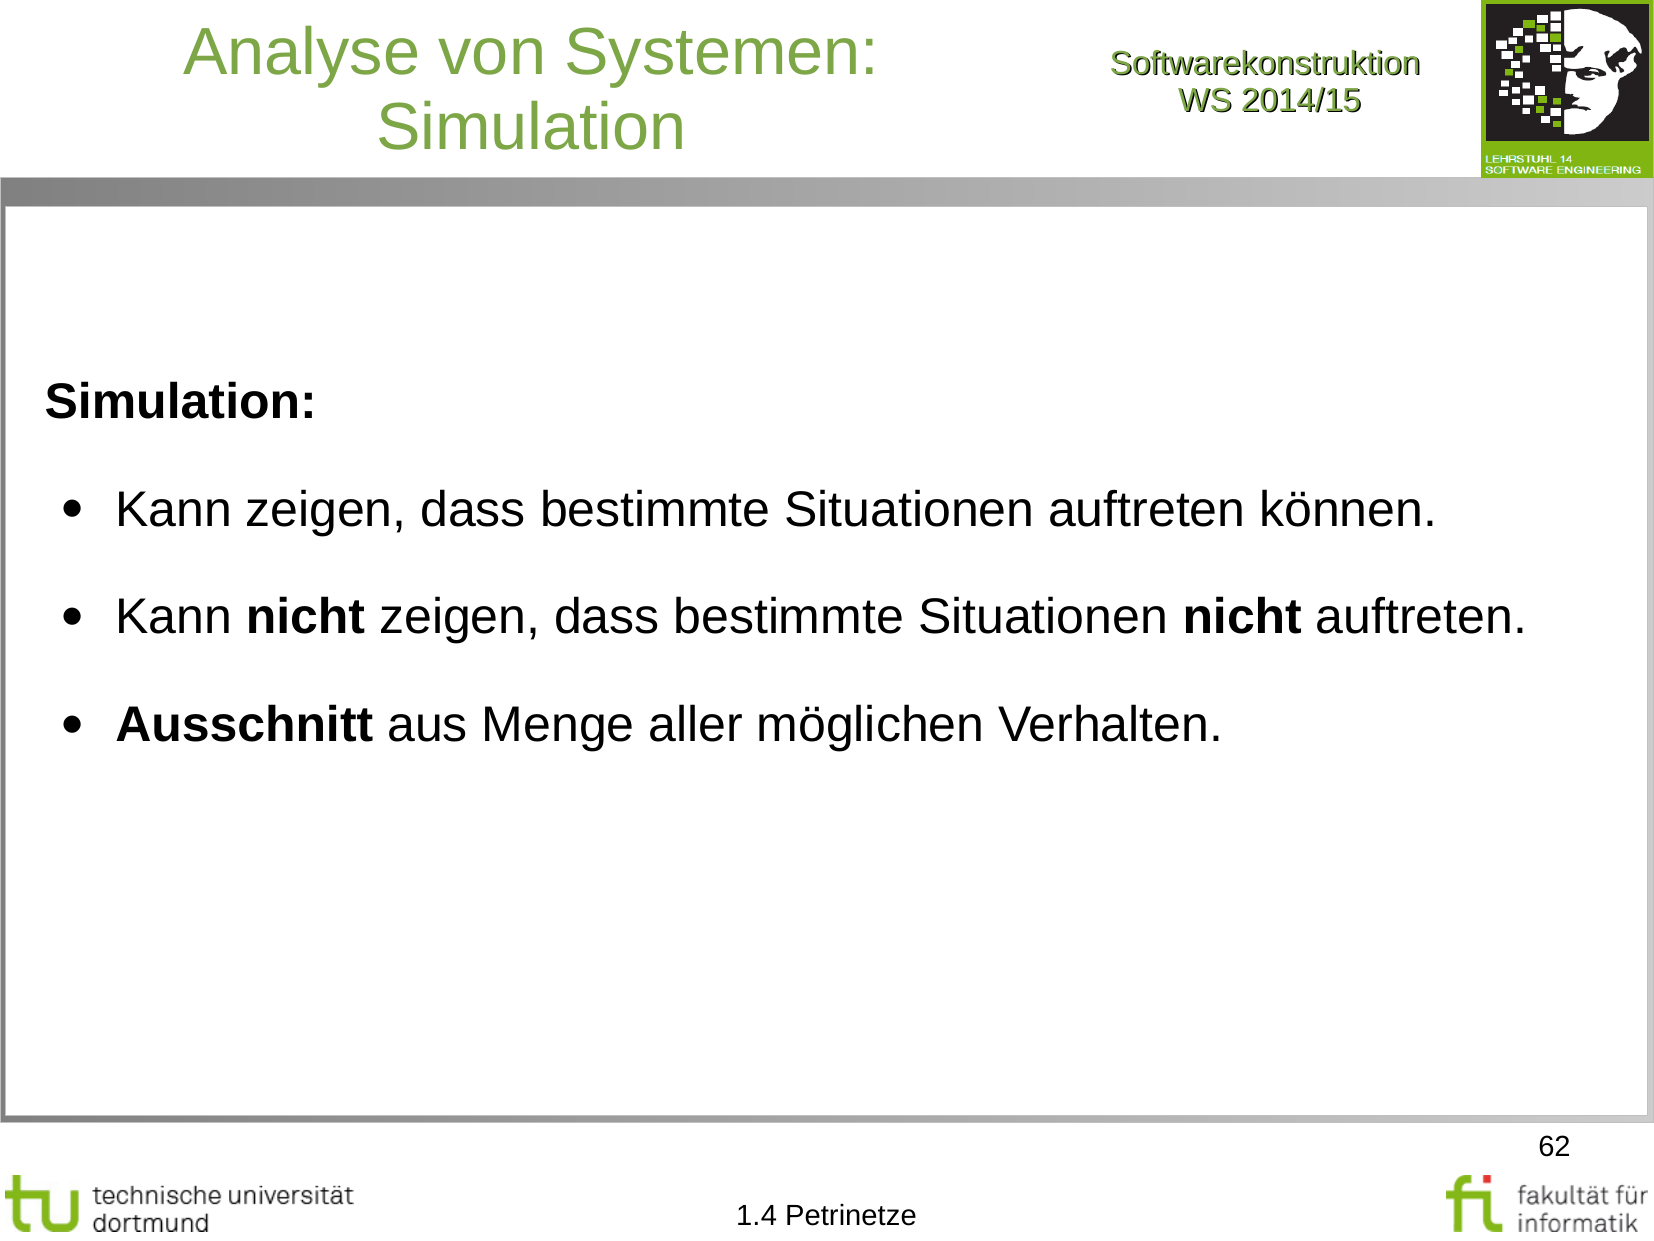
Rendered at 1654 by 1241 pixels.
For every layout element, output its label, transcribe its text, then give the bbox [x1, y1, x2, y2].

picture [1481, 0, 1654, 178]
text_box Simulation: Kann zeigen, dass bestimmte Situationen auftreten können. Kann nicht zeigen, dass bestimmte Situationen nicht auftreten. Ausschnitt aus Menge aller möglichen Verhalten. [29, 324, 1654, 1104]
picture [5, 1175, 354, 1232]
title Analyse von Systemen: Simulation [0, 0, 1063, 178]
picture [1446, 1175, 1648, 1232]
